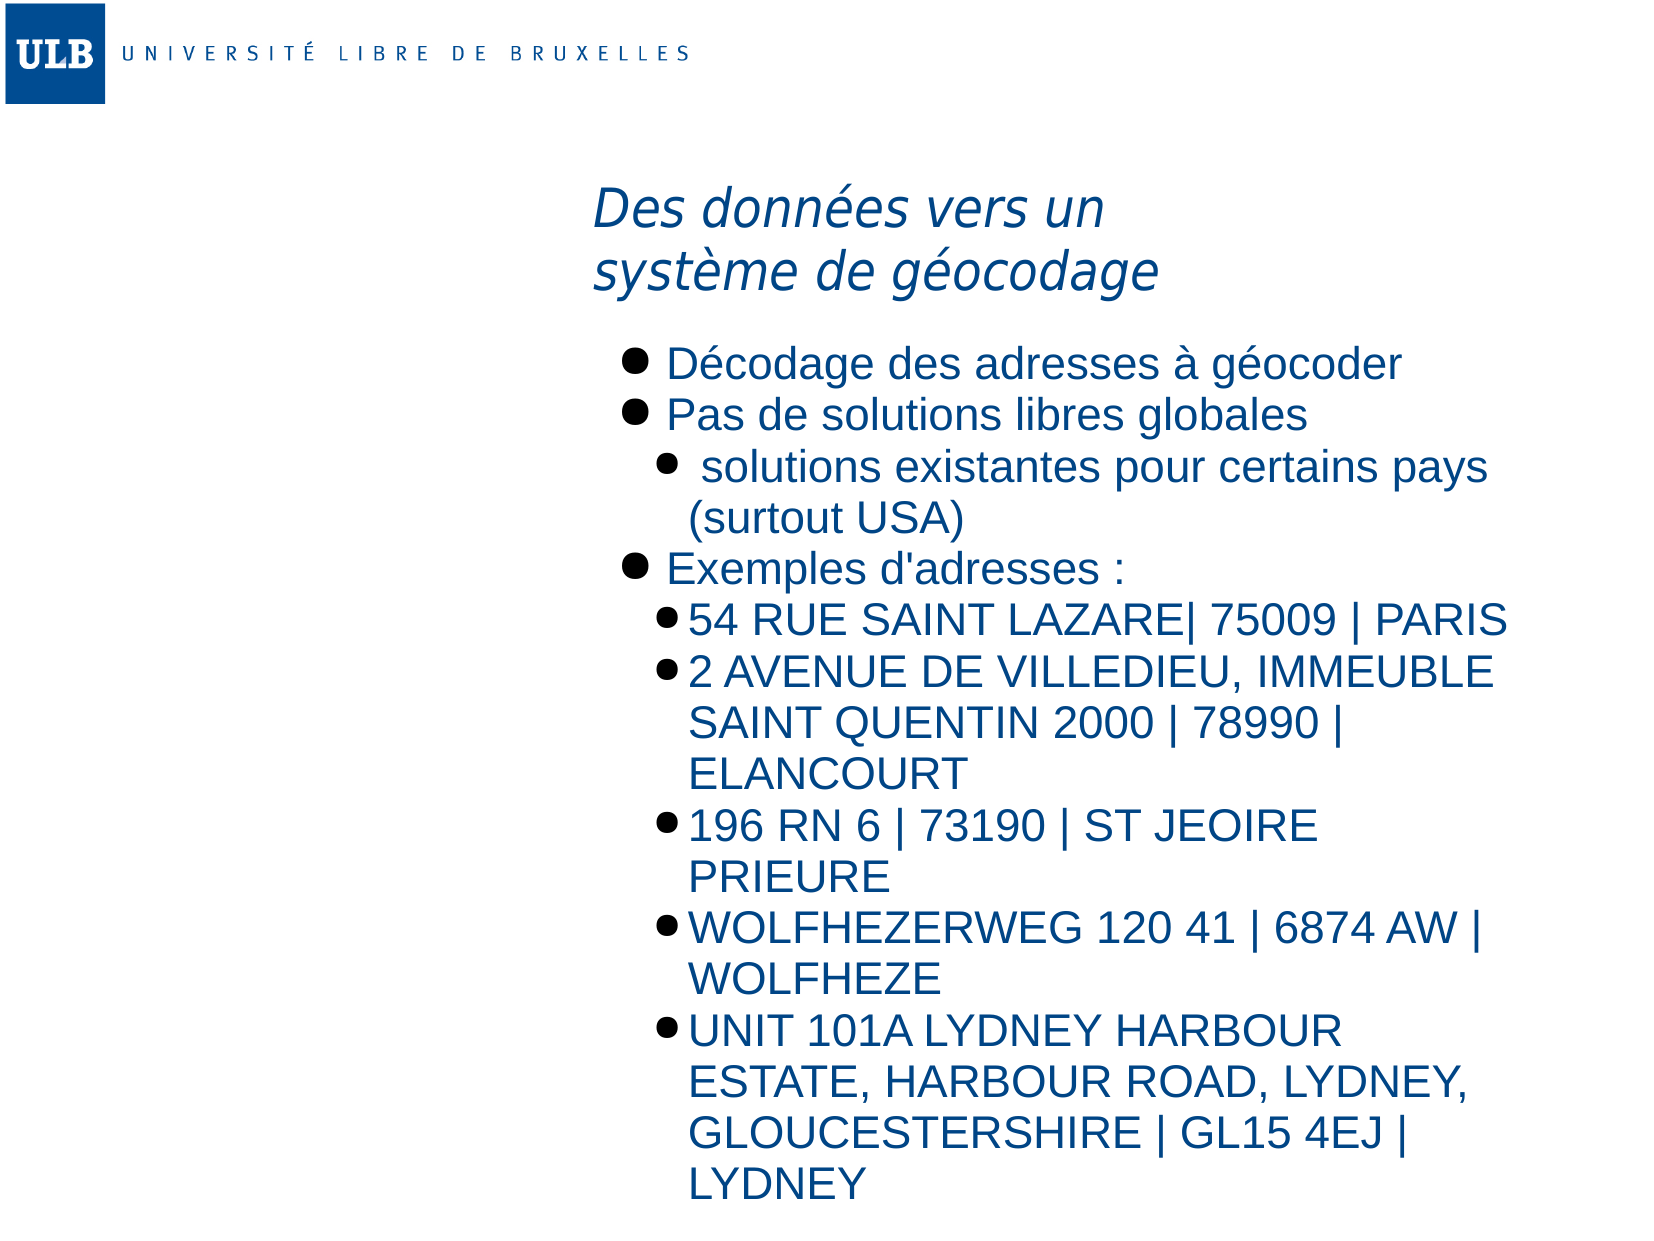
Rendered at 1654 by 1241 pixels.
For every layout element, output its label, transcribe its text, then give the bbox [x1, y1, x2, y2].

text_box Décodage des adresses à géocoder Pas de solutions libres globales solutions existantes pour certains pays (surtout USA) Exemples d'adresses : 54 RUE SAINT LAZARE| 75009 | PARIS 2 AVENUE DE VILLEDIEU, IMMEUBLE SAINT QUENTIN 2000 | 78990 | ELANCOURT 196 RN 6 | 73190 | ST JEOIRE PRIEURE WOLFHEZERWEG 120 41 | 6874 AW | WOLFHEZE UNIT 101A LYDNEY HARBOUR ESTATE, HARBOUR ROAD, LYDNEY, GLOUCESTERSHIRE | GL15 4EJ | LYDNEY [602, 330, 1548, 1217]
text_box Des données vers un système de géocodage [578, 170, 1264, 312]
picture [0, 0, 700, 107]
